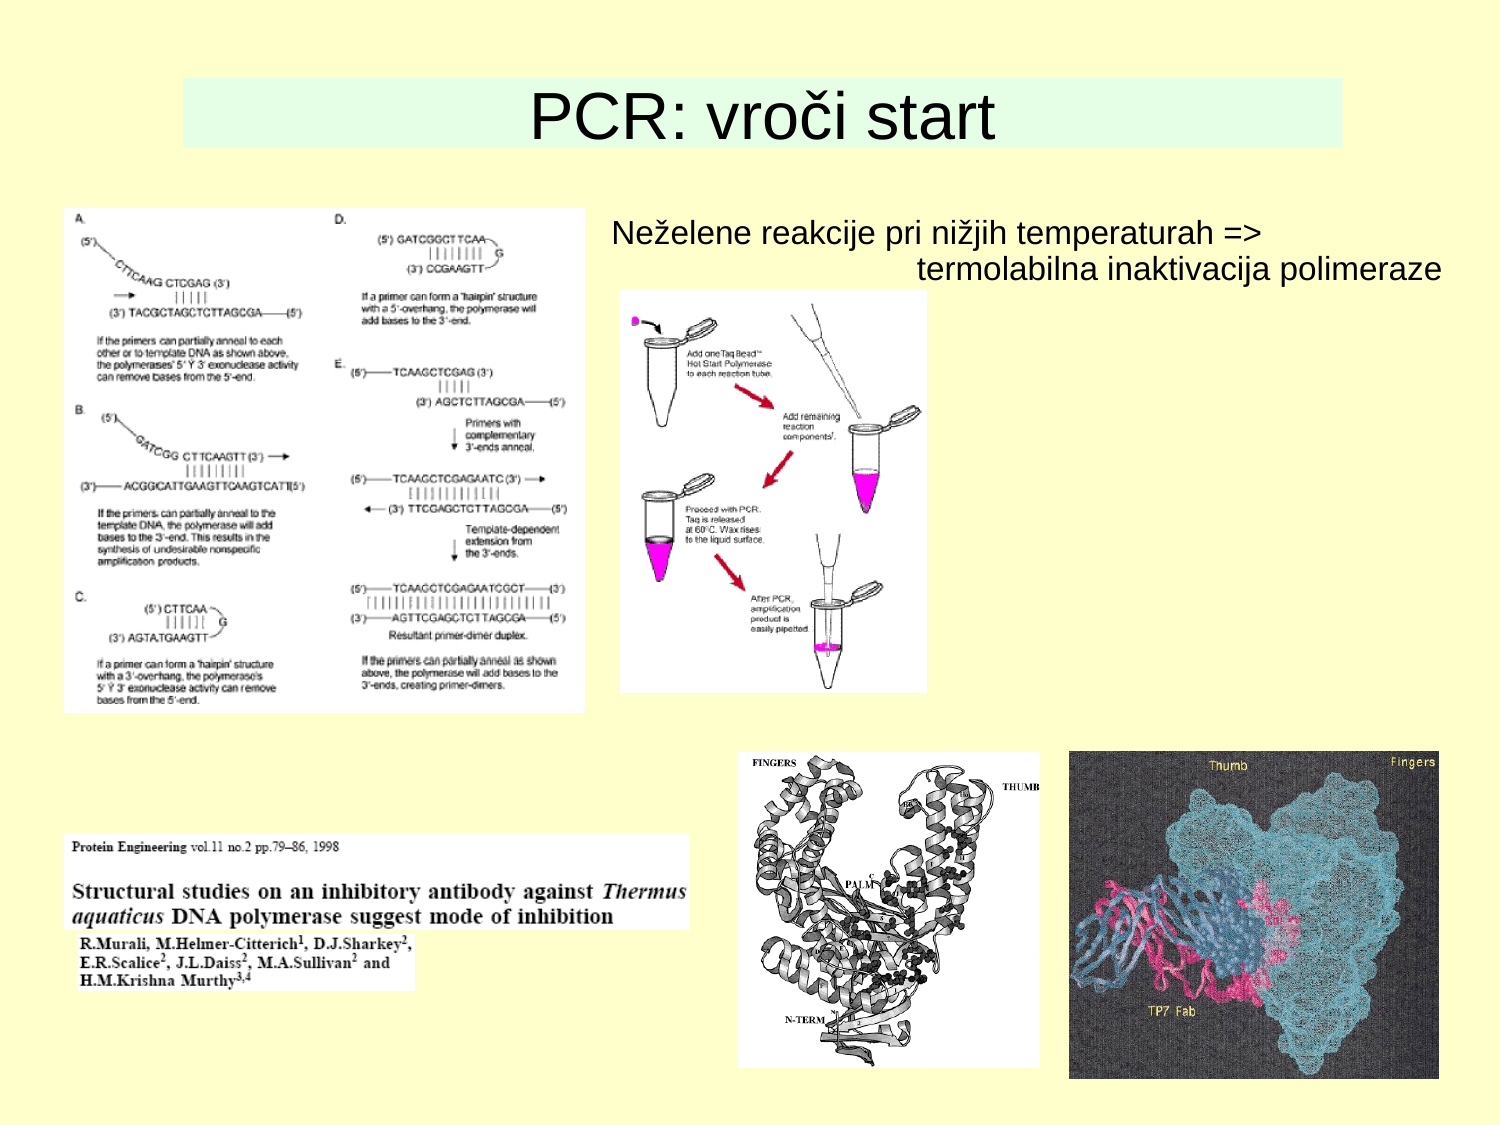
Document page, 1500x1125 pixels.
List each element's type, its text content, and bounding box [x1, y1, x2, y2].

text_box PCR: vroči start [183, 78, 1343, 148]
picture [1069, 751, 1439, 1079]
picture [64, 207, 585, 713]
picture [738, 751, 1040, 1068]
picture [620, 290, 927, 693]
picture [77, 934, 415, 991]
text_box Neželene reakcije pri nižjih temperaturah => termolabilna inaktivacija polimeraze [596, 207, 1471, 719]
picture [64, 834, 690, 930]
